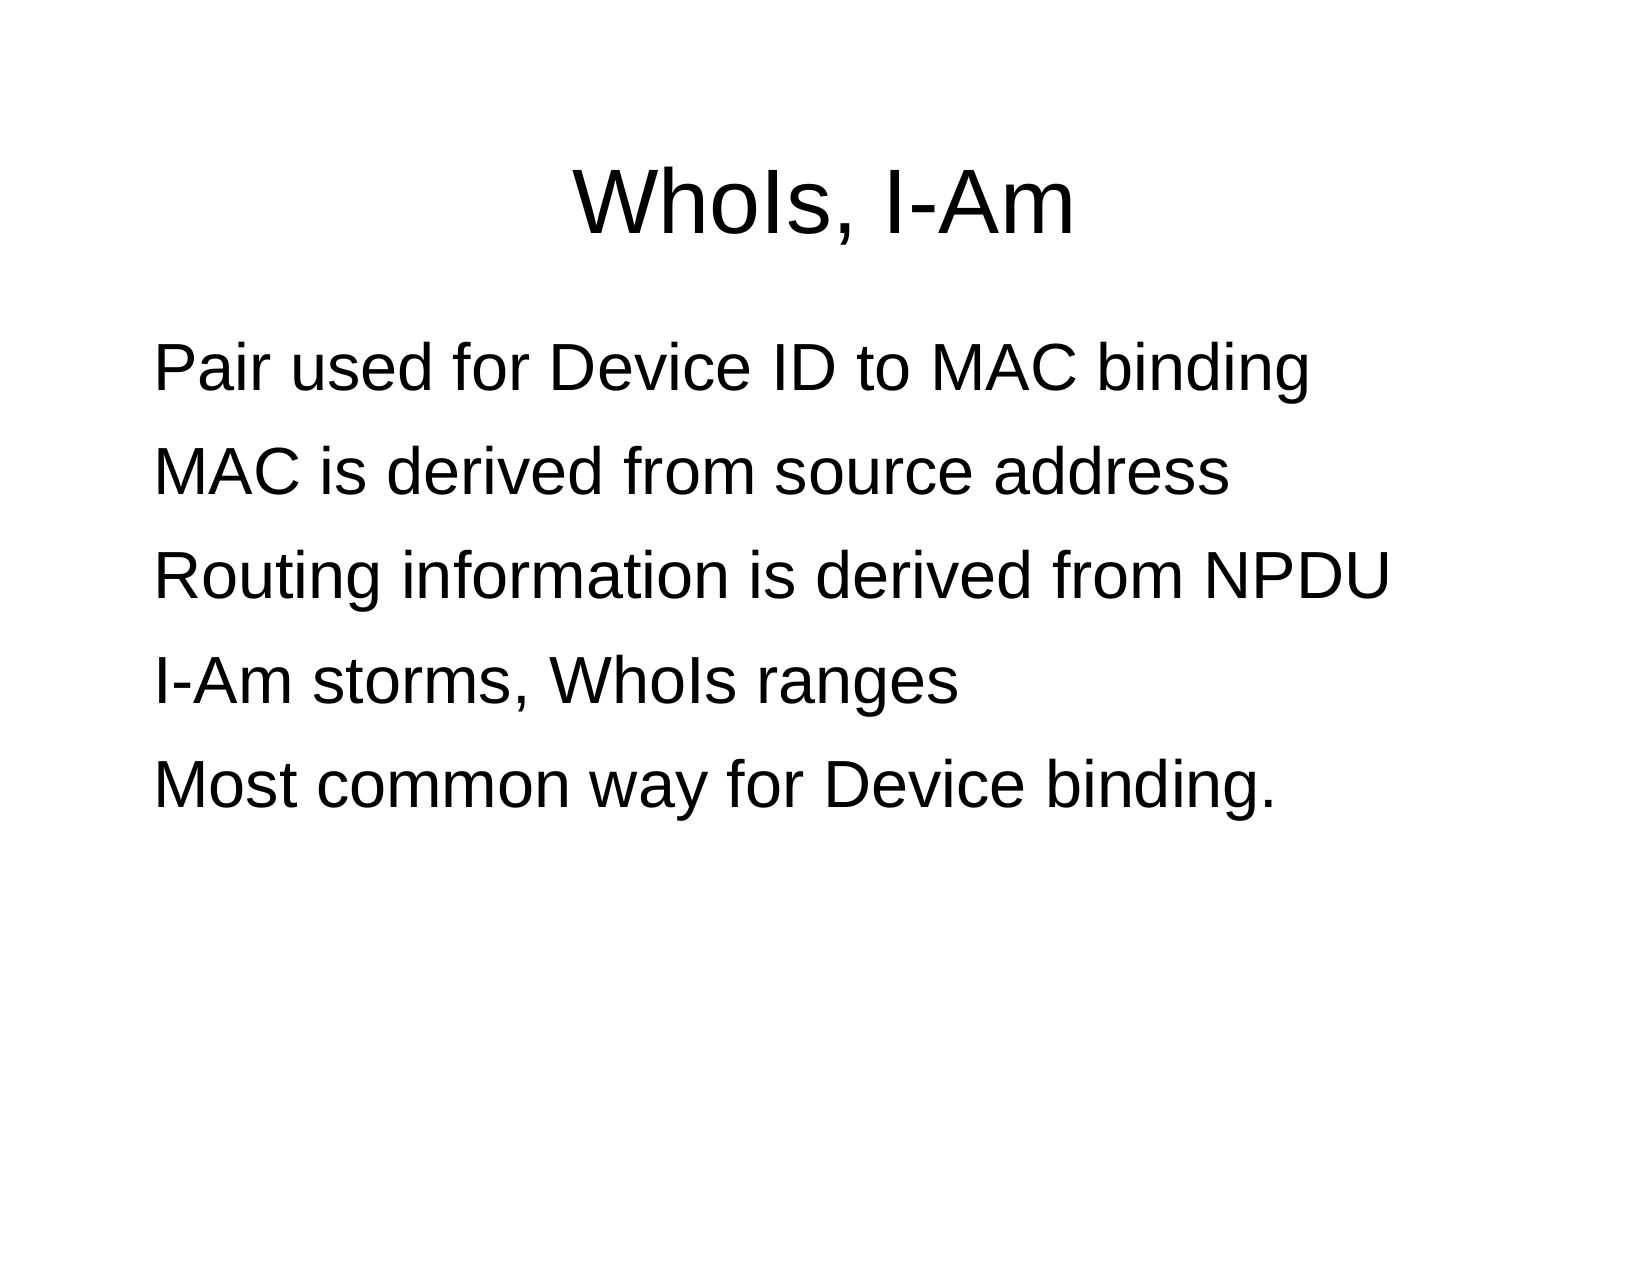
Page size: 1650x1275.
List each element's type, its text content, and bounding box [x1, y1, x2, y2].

title WhoIs, I-Am [135, 105, 1515, 299]
list Pair used for Device ID to MAC binding MAC is derived from source address Routing information is derived from NPDU I-Am storms, WhoIs ranges Most common way for Device binding. [135, 329, 1515, 1079]
